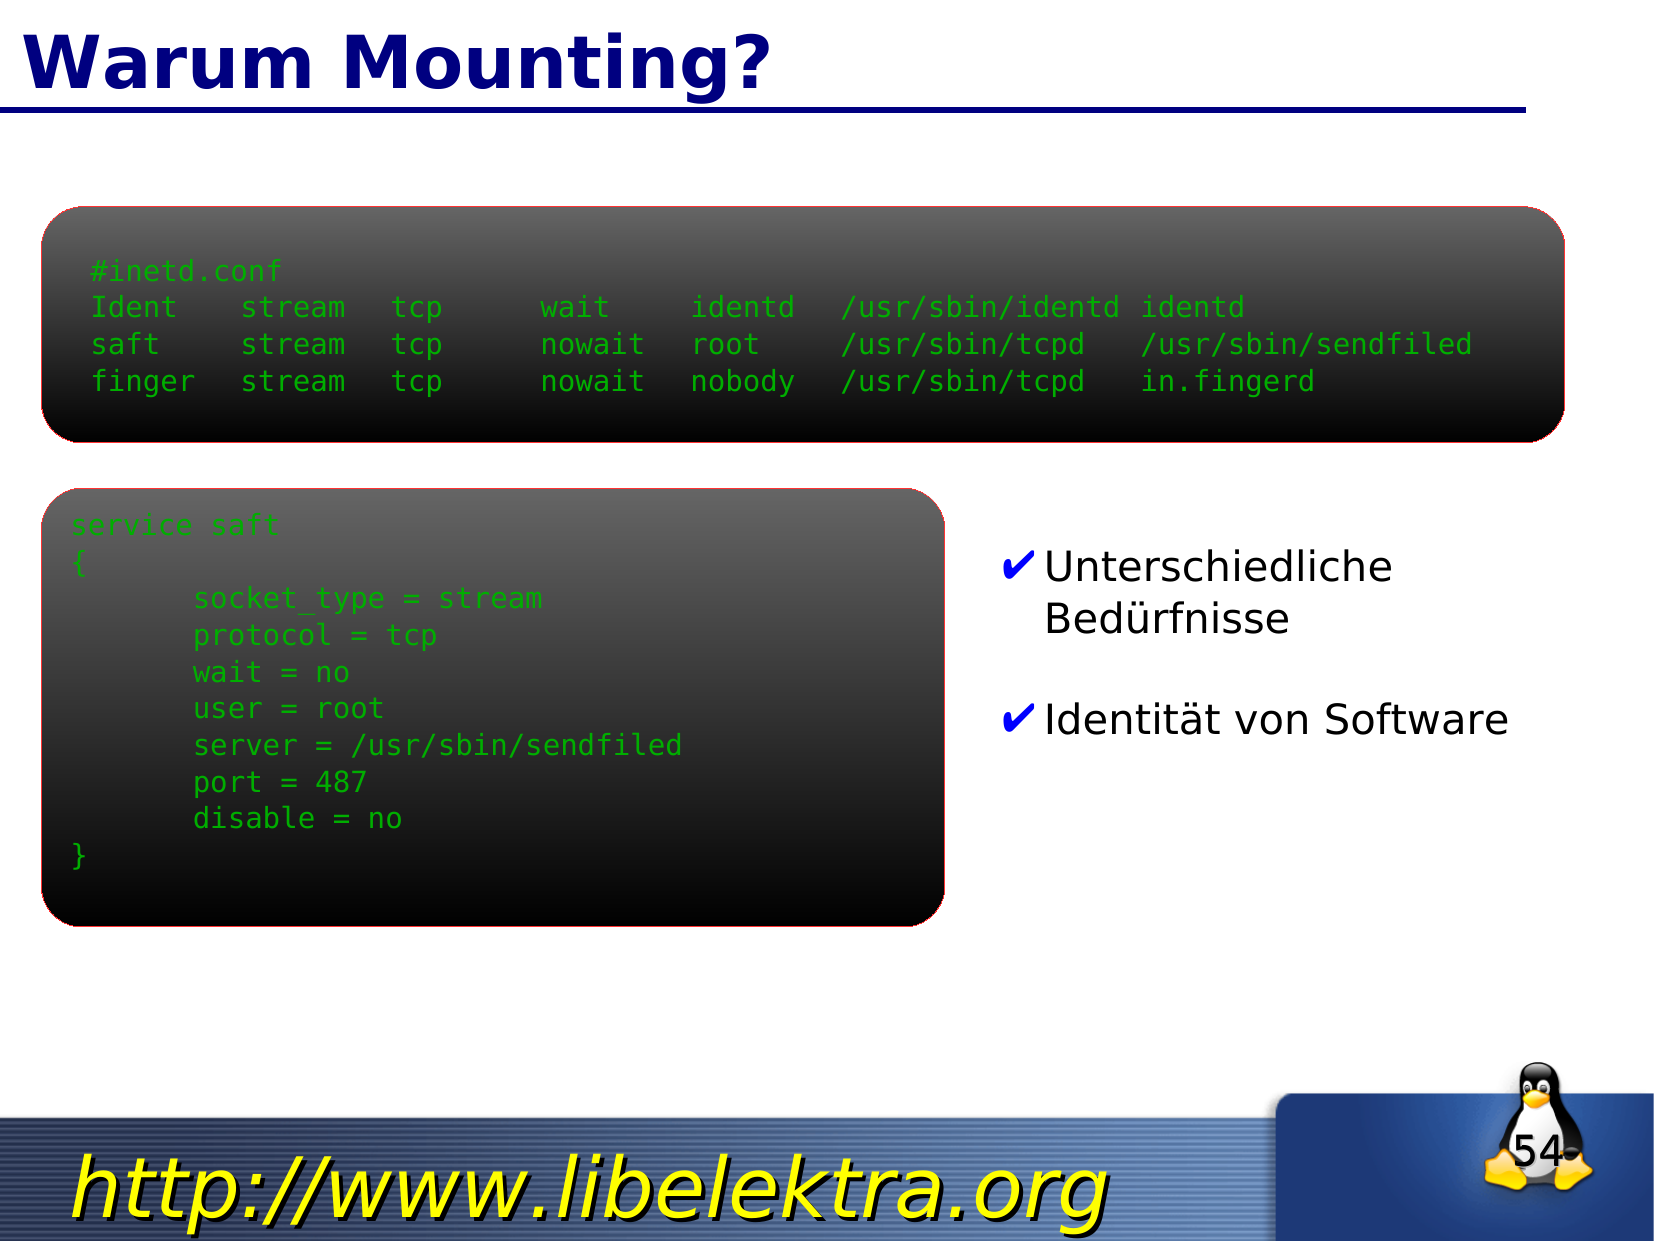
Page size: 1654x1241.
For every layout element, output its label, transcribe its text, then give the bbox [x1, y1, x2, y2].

text_box [916, 489, 945, 926]
picture [0, 1061, 1654, 1241]
text_box [41, 206, 1565, 443]
text_box service saft { socket_type = stream protocol = tcp wait = no user = root server = /usr/sbin/sendfiled port = 487 disable = no } [70, 470, 916, 945]
text_box Warum Mounting? [21, 14, 1611, 111]
text_box #inetd.conf Ident stream tcp wait identd /usr/sbin/identd identd saft stream tcp nowait root /usr/sbin/tcpd /usr/sbin/sendfiled finger stream tcp nowait nobody /usr/sbin/tcpd in.fingerd [90, 252, 1516, 397]
list Unterschiedliche Bedürfnisse Identität von Software [987, 531, 1595, 850]
text_box <Nummer> [1312, 1122, 1566, 1178]
text_box [41, 489, 70, 926]
